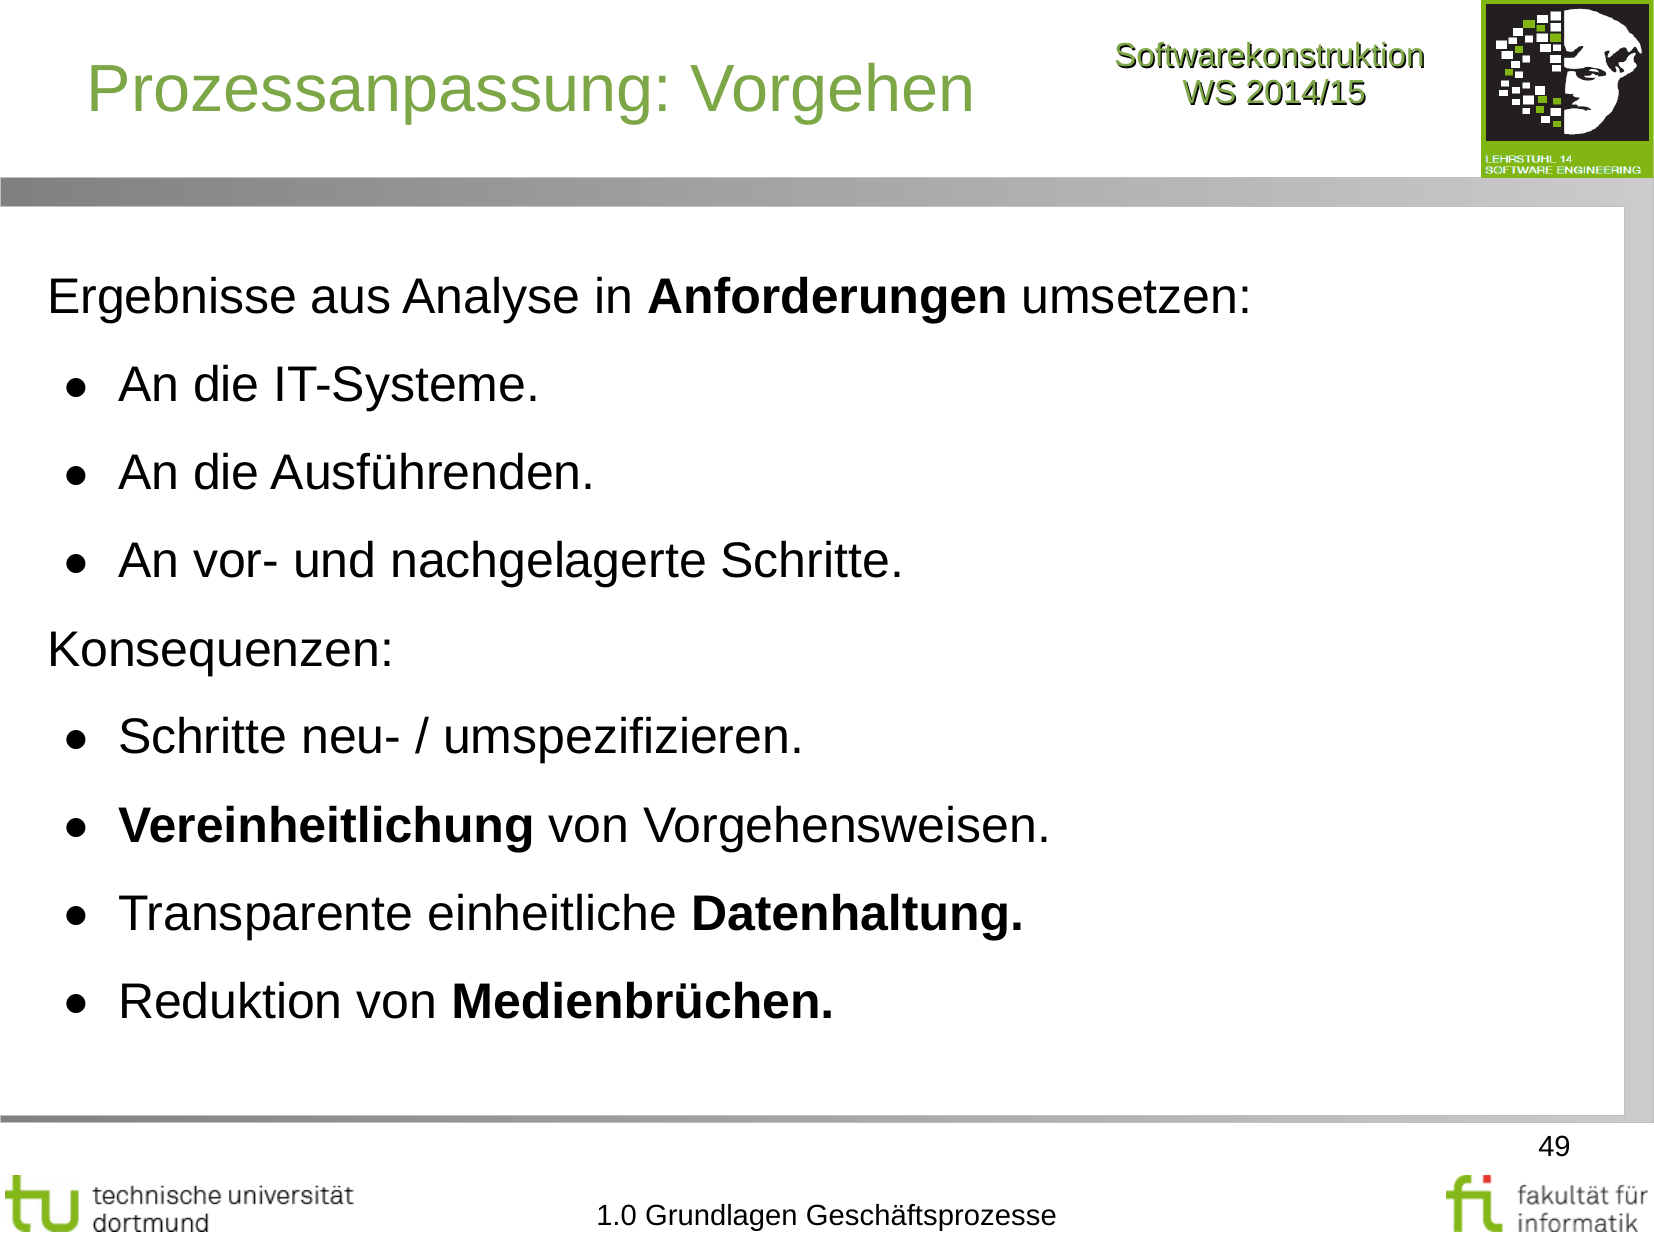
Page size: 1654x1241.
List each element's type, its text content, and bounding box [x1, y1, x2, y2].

picture [1481, 0, 1654, 178]
picture [5, 1175, 354, 1232]
picture [1446, 1175, 1648, 1232]
list Ergebnisse aus Analyse in Anforderungen umsetzen: An die IT-Systeme. An die Ausführenden. An vor- und nachgelagerte Schritte. Konsequenzen: Schritte neu- / umspezifizieren. Vereinheitlichung von Vorgehensweisen. Transparente einheitliche Datenhaltung. Reduktion von Medienbrüchen. [47, 265, 1642, 1078]
title Prozessanpassung: Vorgehen [0, 7, 1063, 170]
